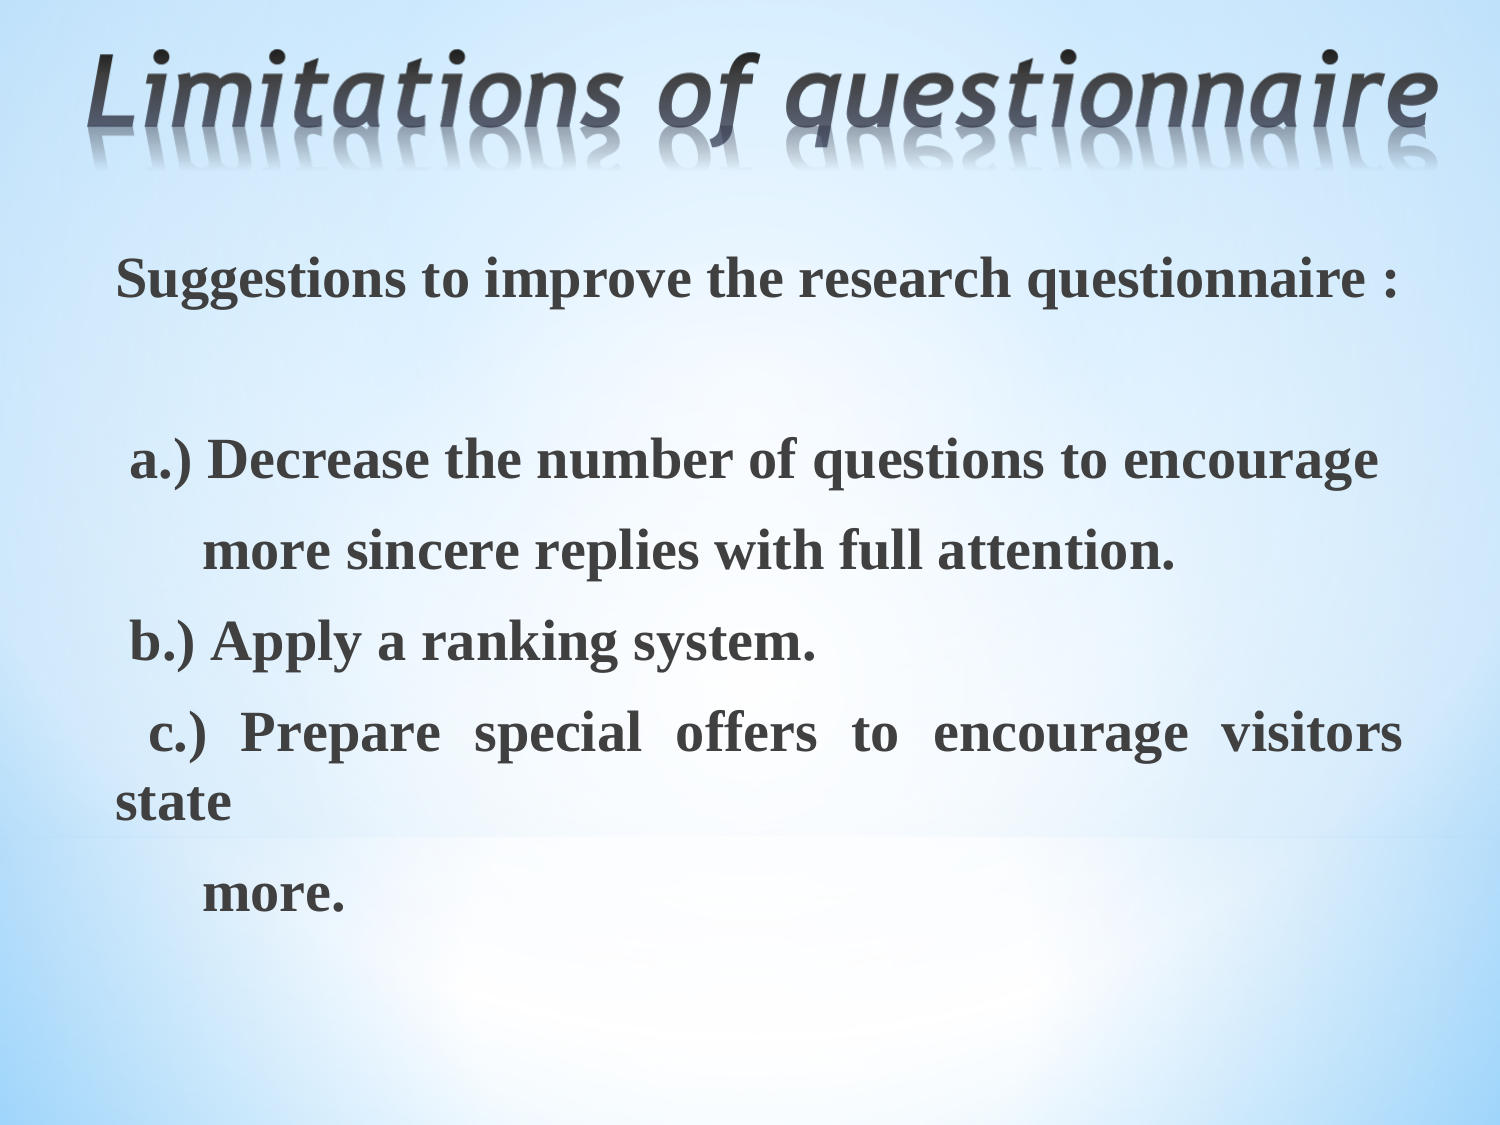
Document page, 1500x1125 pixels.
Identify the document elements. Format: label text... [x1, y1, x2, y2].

list Suggestions to improve the research questionnaire : a.) Decrease the number of questions to encourage more sincere replies with full attention. b.) Apply a ranking system. c.) Prepare special offers to encourage visitors state more. [100, 231, 1420, 1052]
picture [0, 0, 1500, 1125]
